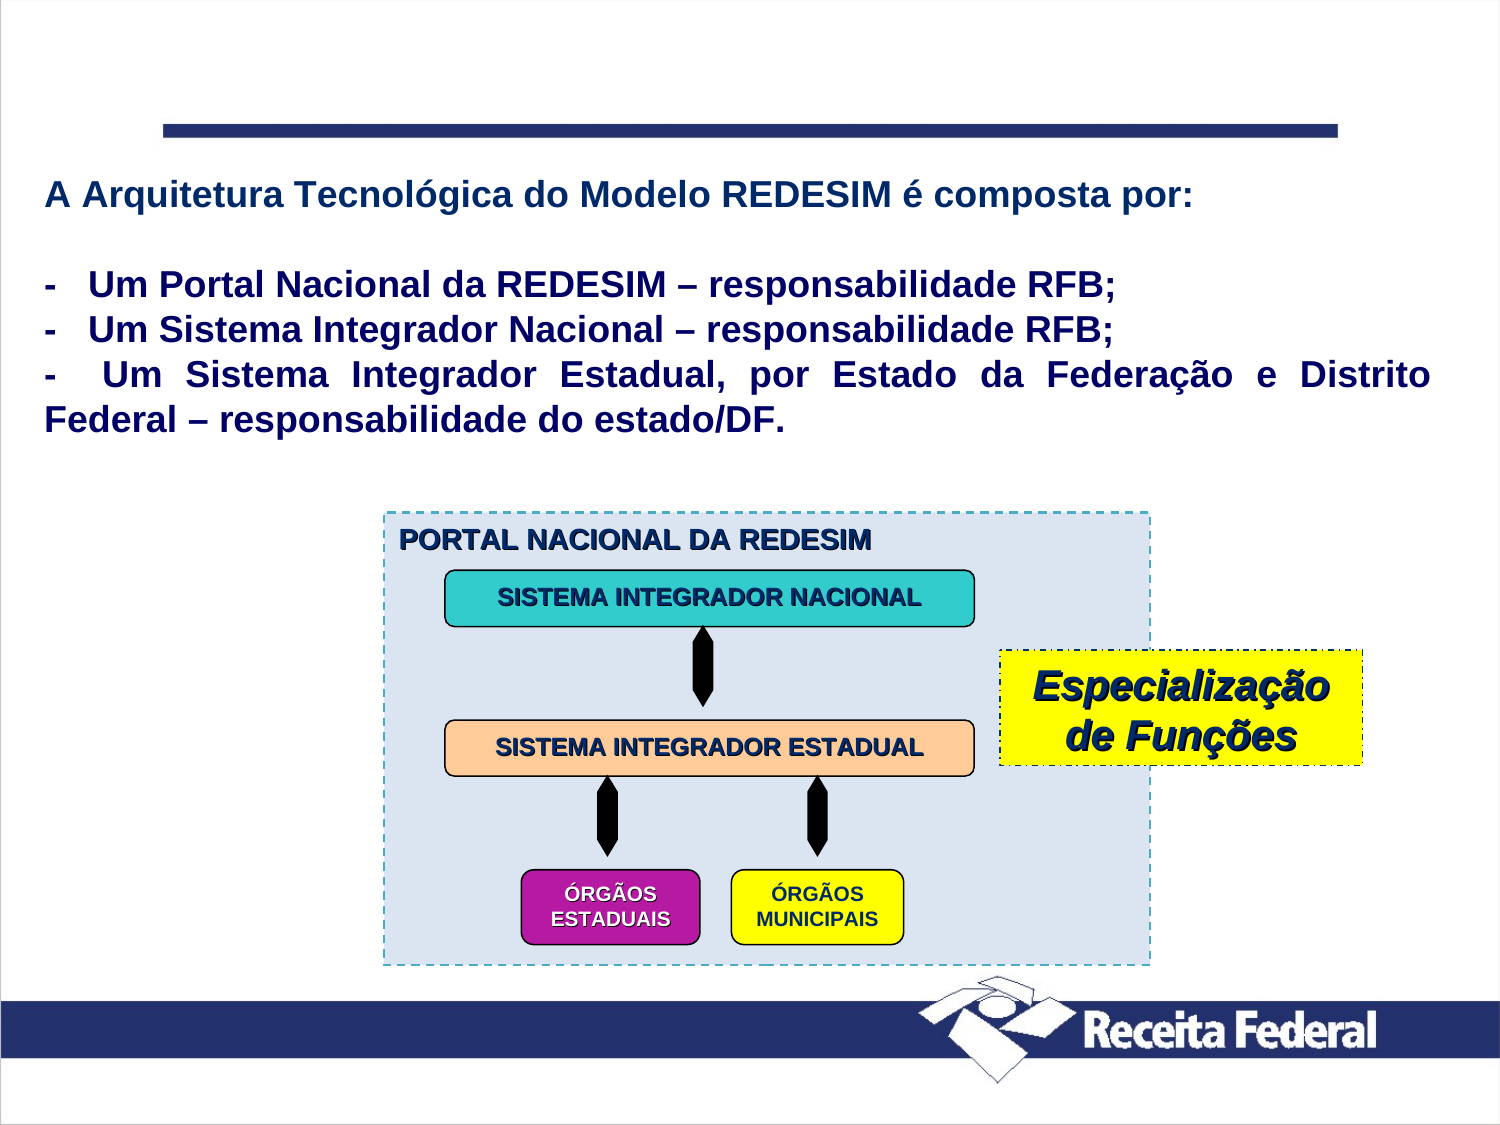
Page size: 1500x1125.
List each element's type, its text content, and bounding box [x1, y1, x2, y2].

text_box [597, 776, 618, 856]
text_box ÓRGÃOS MUNICIPAIS [731, 869, 904, 945]
text_box ÓRGÃOS ESTADUAIS [521, 869, 700, 945]
text_box SISTEMA INTEGRADOR ESTADUAL [444, 720, 975, 777]
text_box PORTAL NACIONAL DA REDESIM [383, 512, 1150, 966]
text_box Especialização de Funções [999, 649, 1363, 766]
text_box [693, 626, 713, 706]
text_box A Arquitetura Tecnológica do Modelo REDESIM é composta por: - Um Portal Nacional da REDESIM – responsabilidade RFB; - Um Sistema Integrador Nacional – responsabilidade RFB; - Um Sistema Integrador Estadual, por Estado da Federação e Distrito Federal – responsabilidade do estado/DF. [29, 162, 1447, 448]
text_box SISTEMA INTEGRADOR NACIONAL [444, 570, 975, 627]
picture [0, 0, 1500, 1125]
text_box [808, 776, 827, 856]
